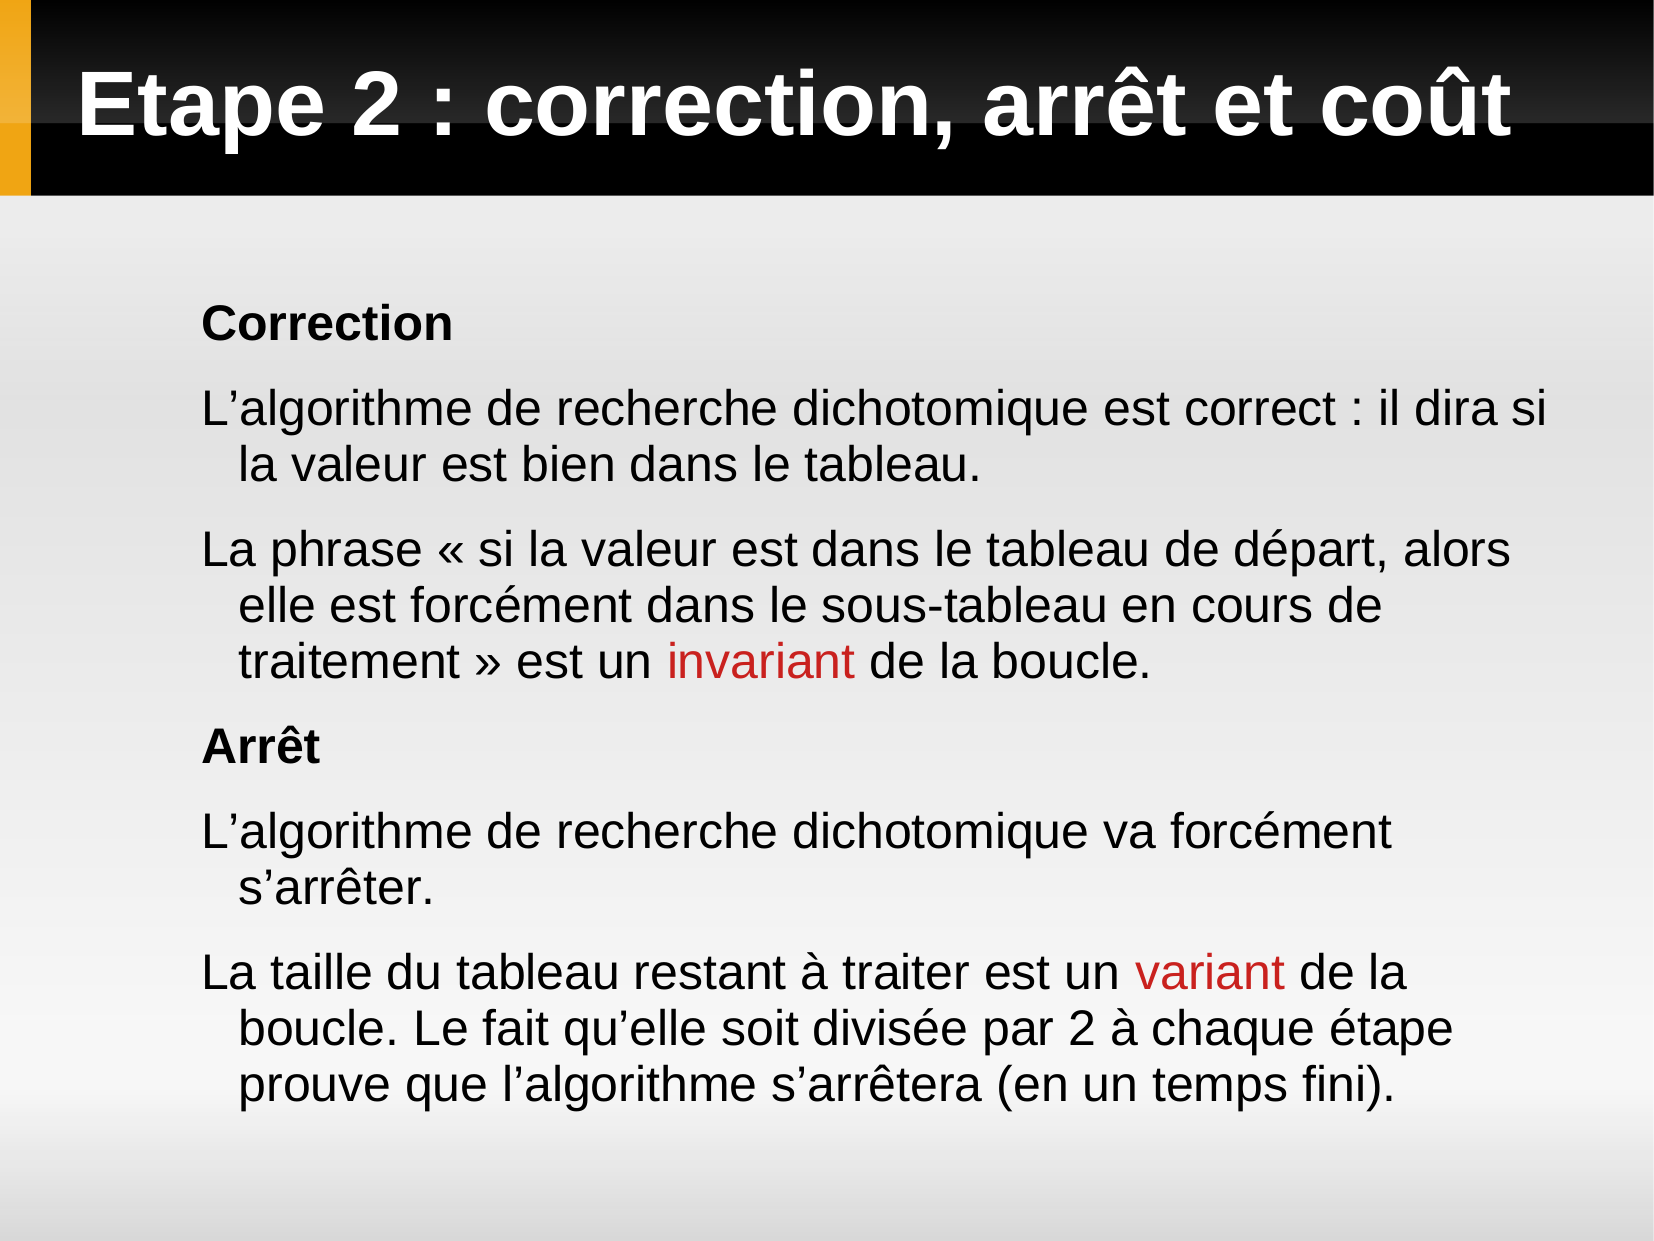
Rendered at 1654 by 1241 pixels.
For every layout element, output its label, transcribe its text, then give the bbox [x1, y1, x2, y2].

list Correction L’algorithme de recherche dichotomique est correct : il dira si la valeur est bien dans le tableau. La phrase « si la valeur est dans le tableau de départ, alors elle est forcément dans le sous-tableau en cours de traitement » est un invariant de la boucle. Arrêt L’algorithme de recherche dichotomique va forcément s’arrêter. La taille du tableau restant à traiter est un variant de la boucle. Le fait qu’elle soit divisée par 2 à chaque étape prouve que l’algorithme s’arrêtera (en un temps fini). [88, 295, 1577, 1198]
picture [0, 0, 1654, 1241]
title Etape 2 : correction, arrêt et coût [76, 0, 1565, 208]
